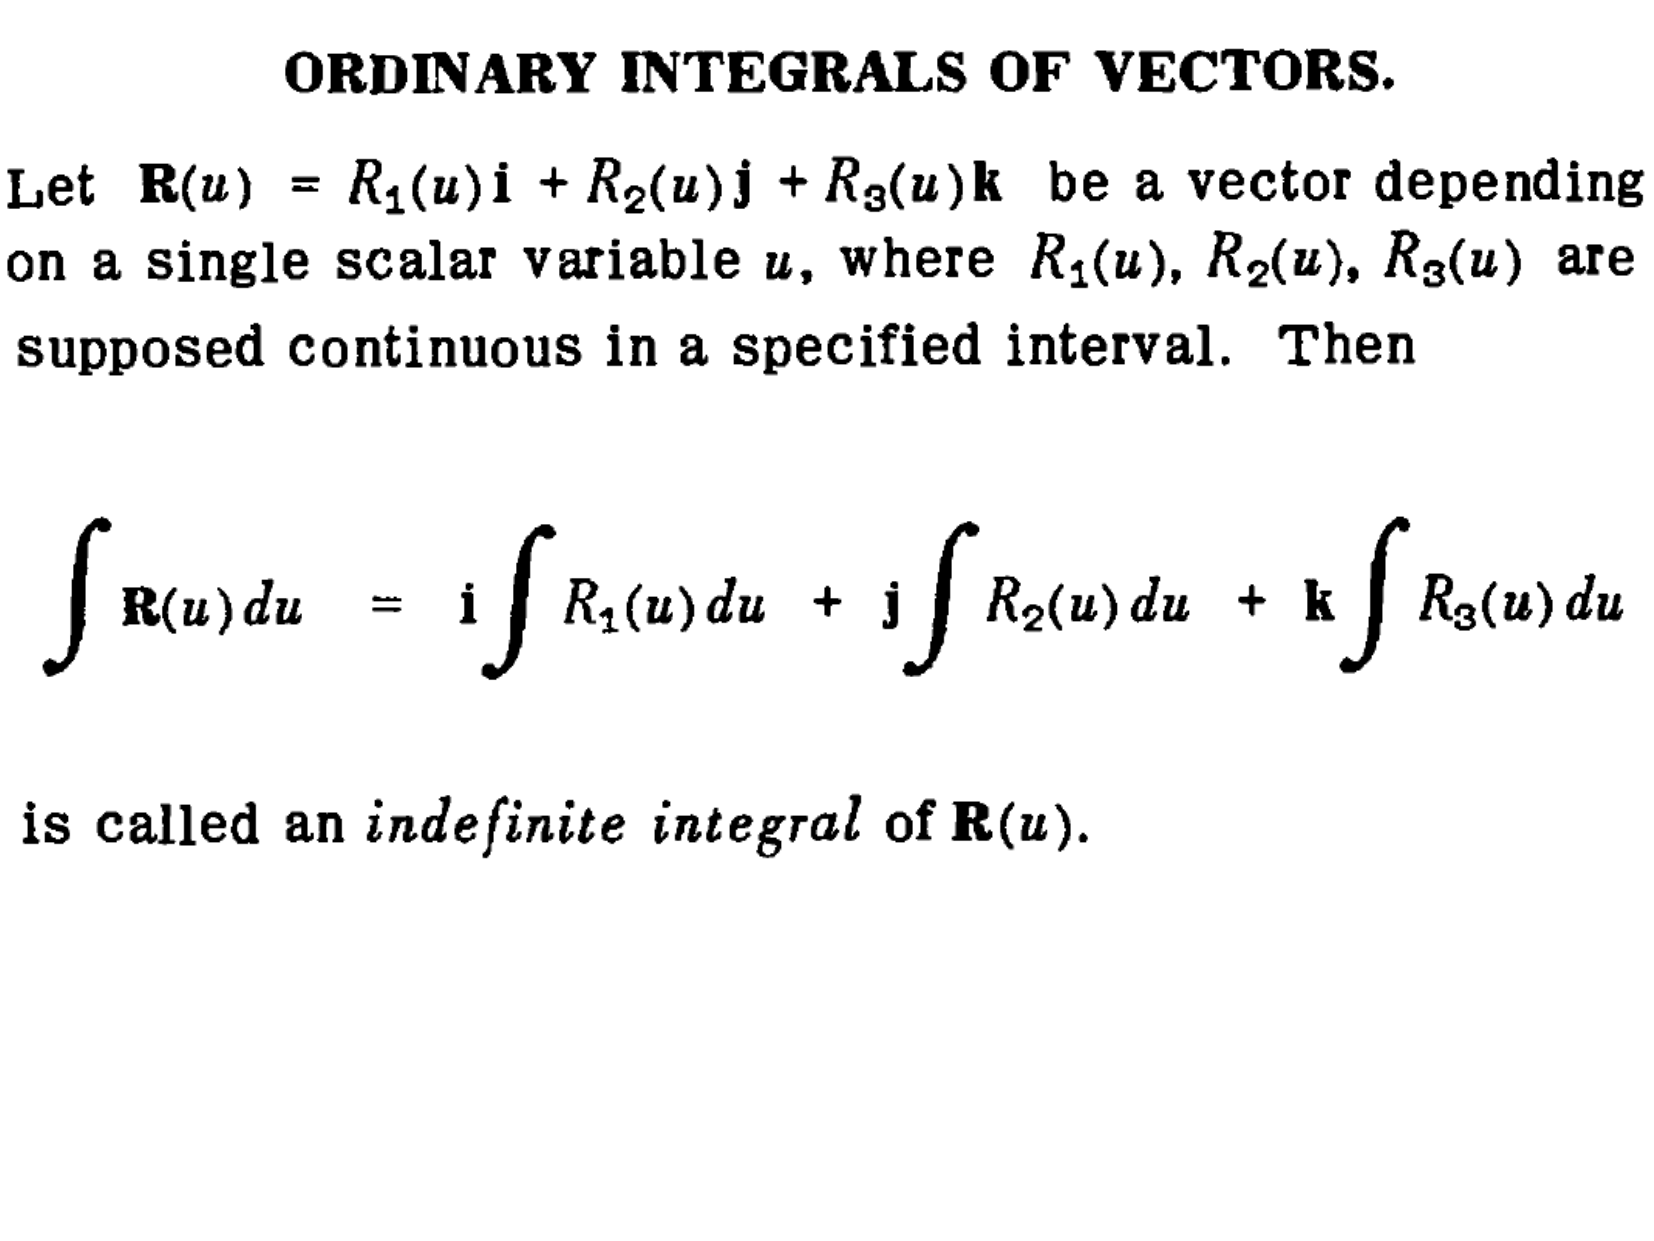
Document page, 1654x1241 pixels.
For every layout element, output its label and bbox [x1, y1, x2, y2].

picture [0, 317, 1430, 390]
picture [0, 500, 1654, 697]
picture [0, 136, 1654, 296]
picture [6, 783, 1099, 875]
picture [259, 8, 1416, 119]
